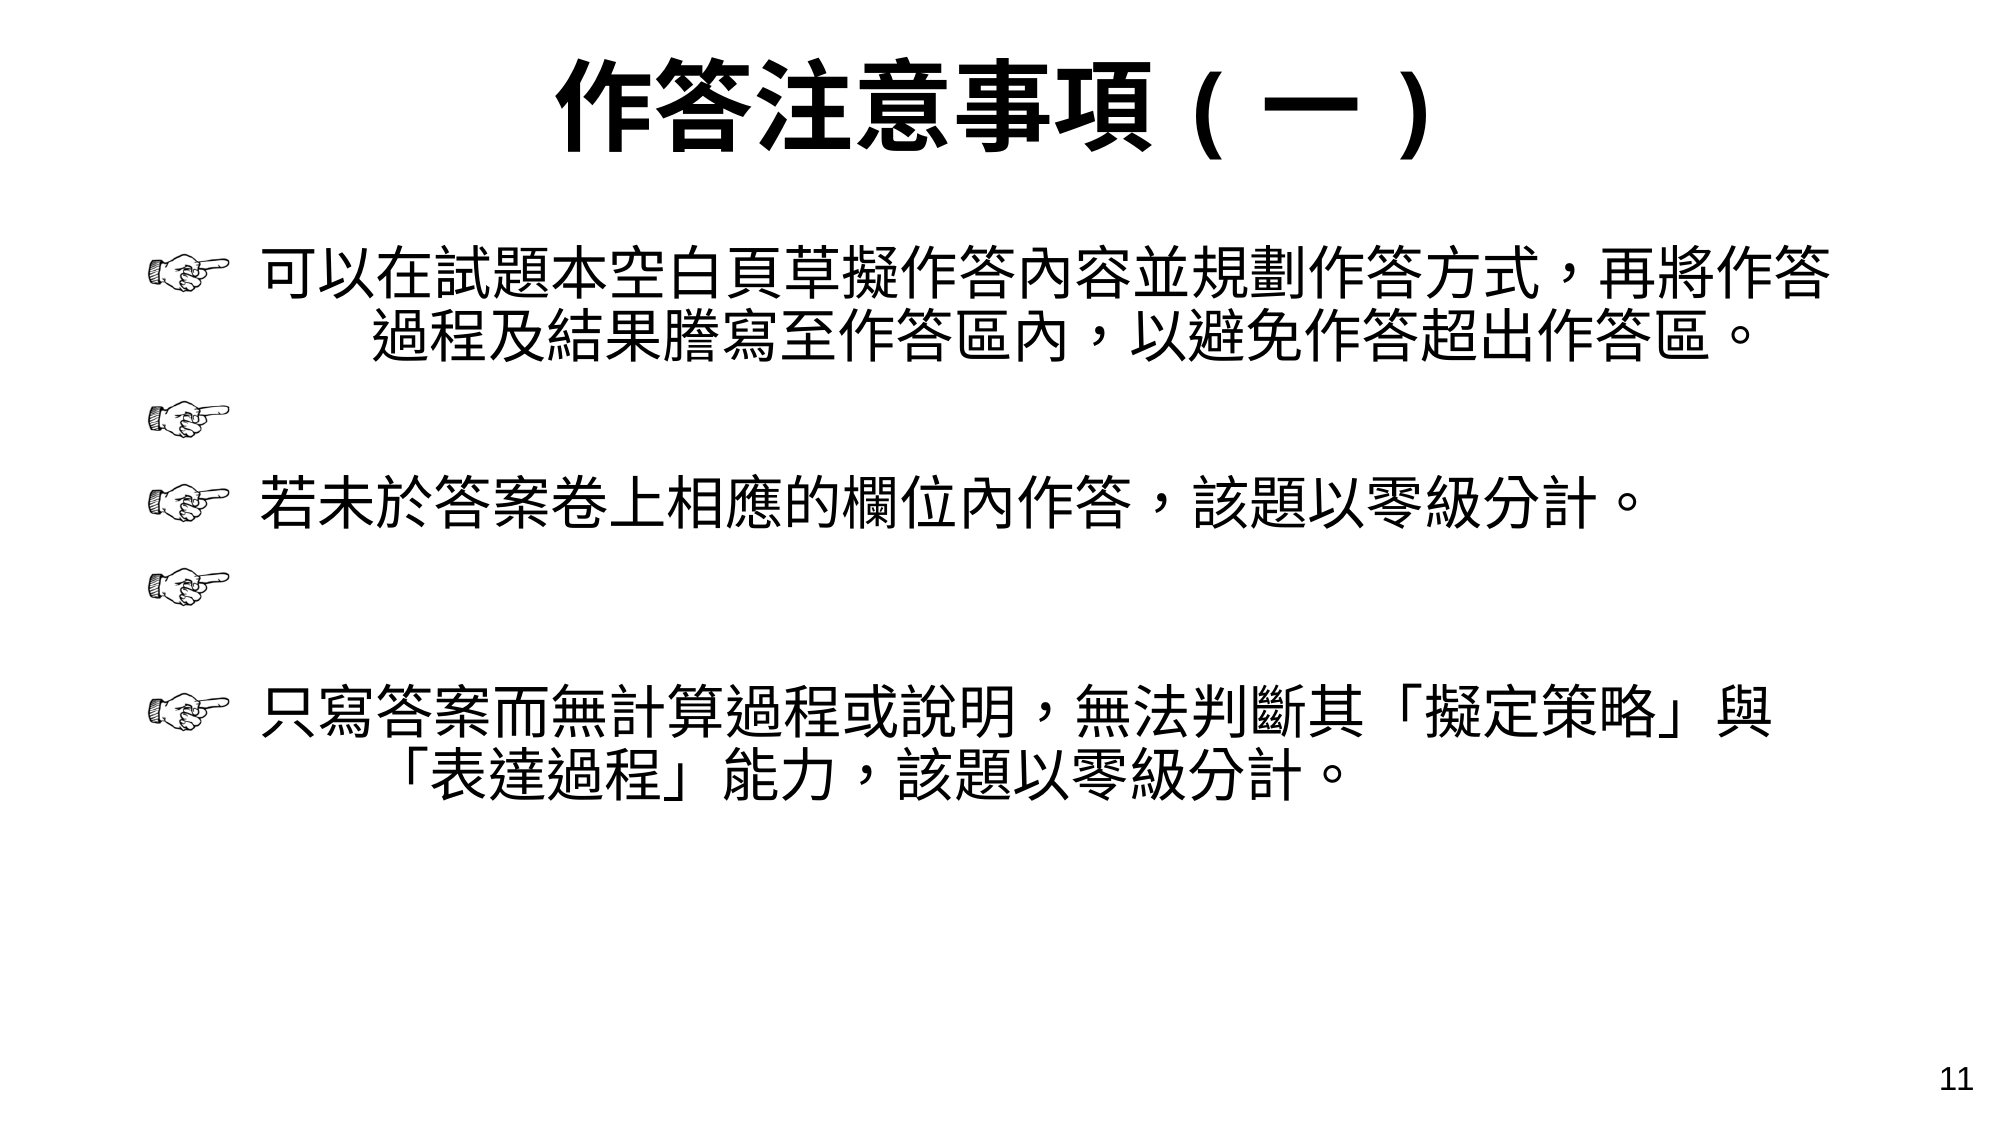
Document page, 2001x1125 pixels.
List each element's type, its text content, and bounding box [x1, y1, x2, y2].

list 可以在試題本空白頁草擬作答內容並規劃作答方式，再將作答過程及結果謄寫至作答區內，以避免作答超出作答區。 若未於答案卷上相應的欄位內作答，該題以零級分計。 只寫答案而無計算過程或說明，無法判斷其「擬定策略」與「表達過程」能力，該題以零級分計。 [131, 236, 1869, 966]
text_box 11 [1923, 1047, 2000, 1108]
title 作答注意事項(一) [137, 2, 1863, 220]
